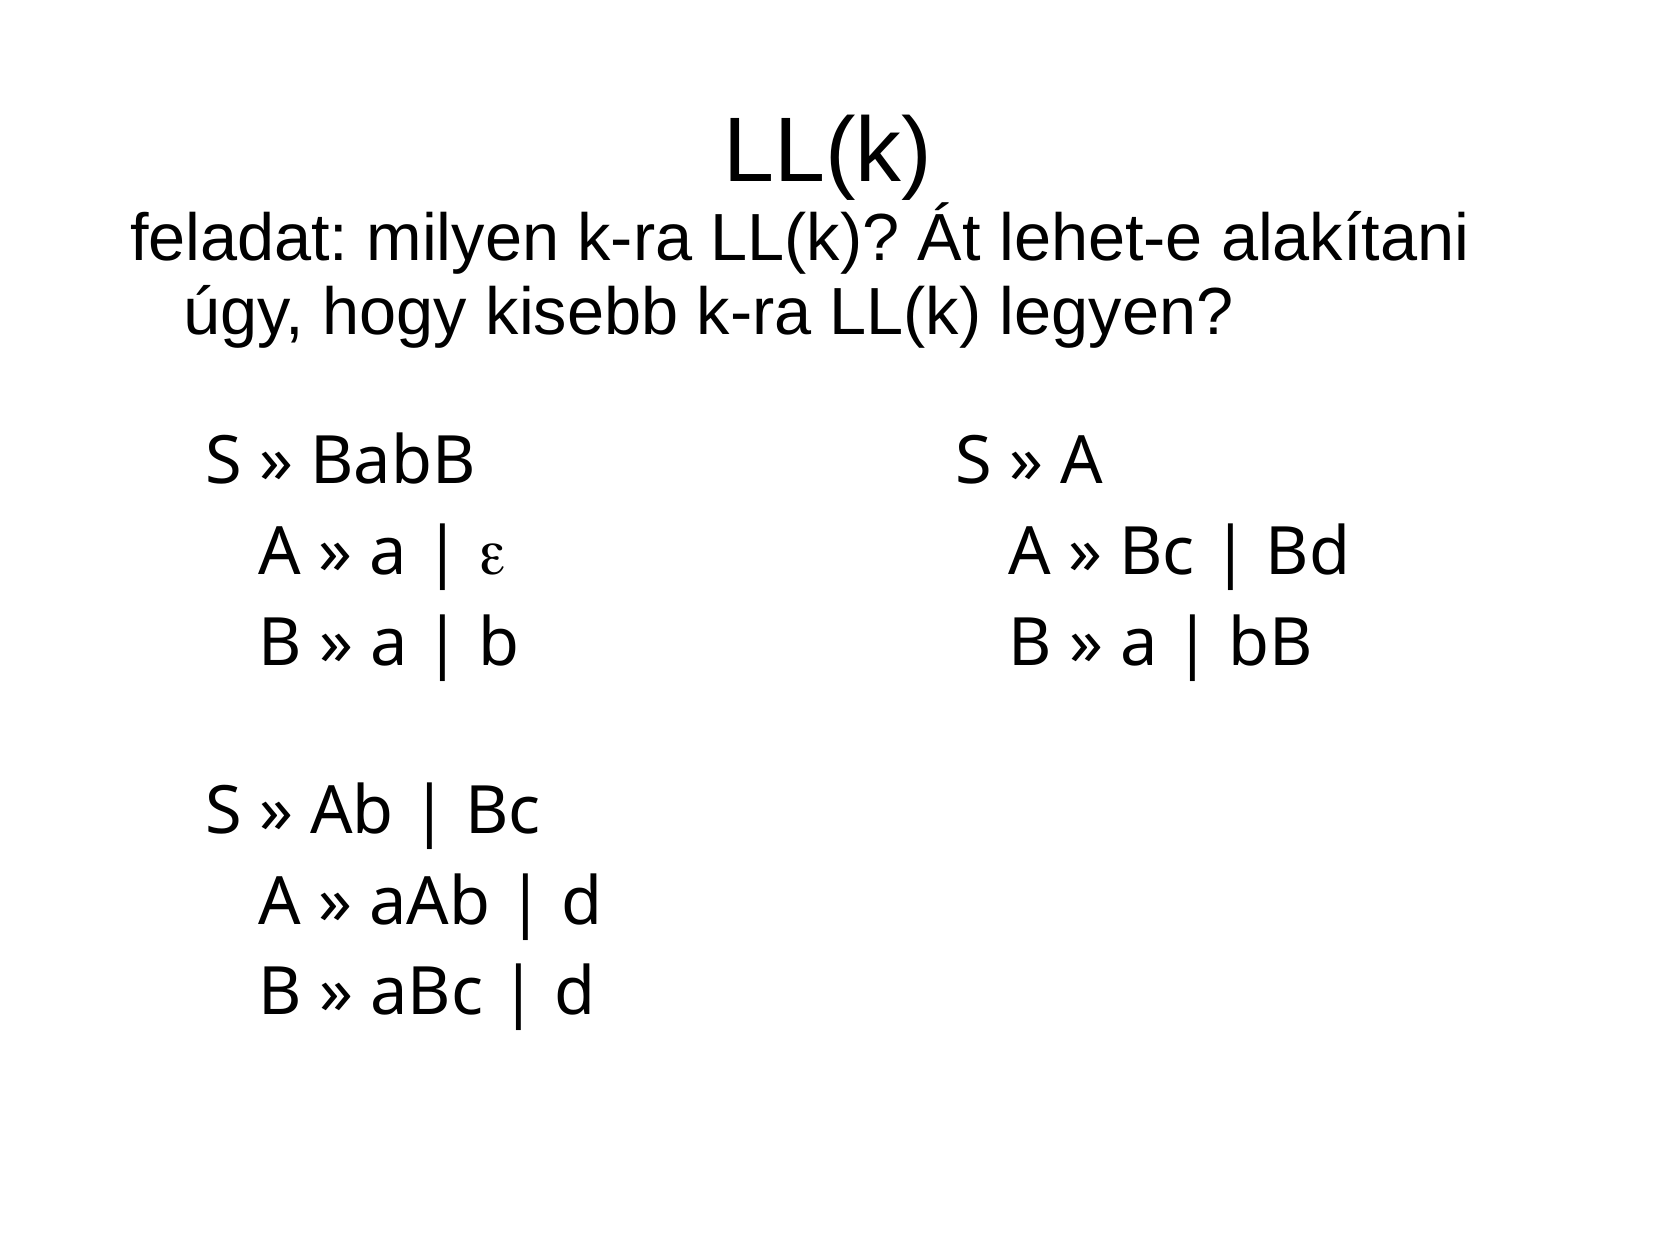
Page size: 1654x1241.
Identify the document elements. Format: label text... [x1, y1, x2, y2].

list S » Ab | Bc A » aAb | d B » aBc | d [187, 762, 676, 1013]
title LL(k) [121, 46, 1534, 199]
list feladat: milyen k-ra LL(k)? Át lehet-e alakítani úgy, hogy kisebb k-ra LL(k) legyen? [112, 199, 1552, 1163]
list S » BabB A » a | e B » a | b [187, 412, 676, 762]
list S » A A » Bc | Bd B » a | bB [937, 412, 1426, 663]
